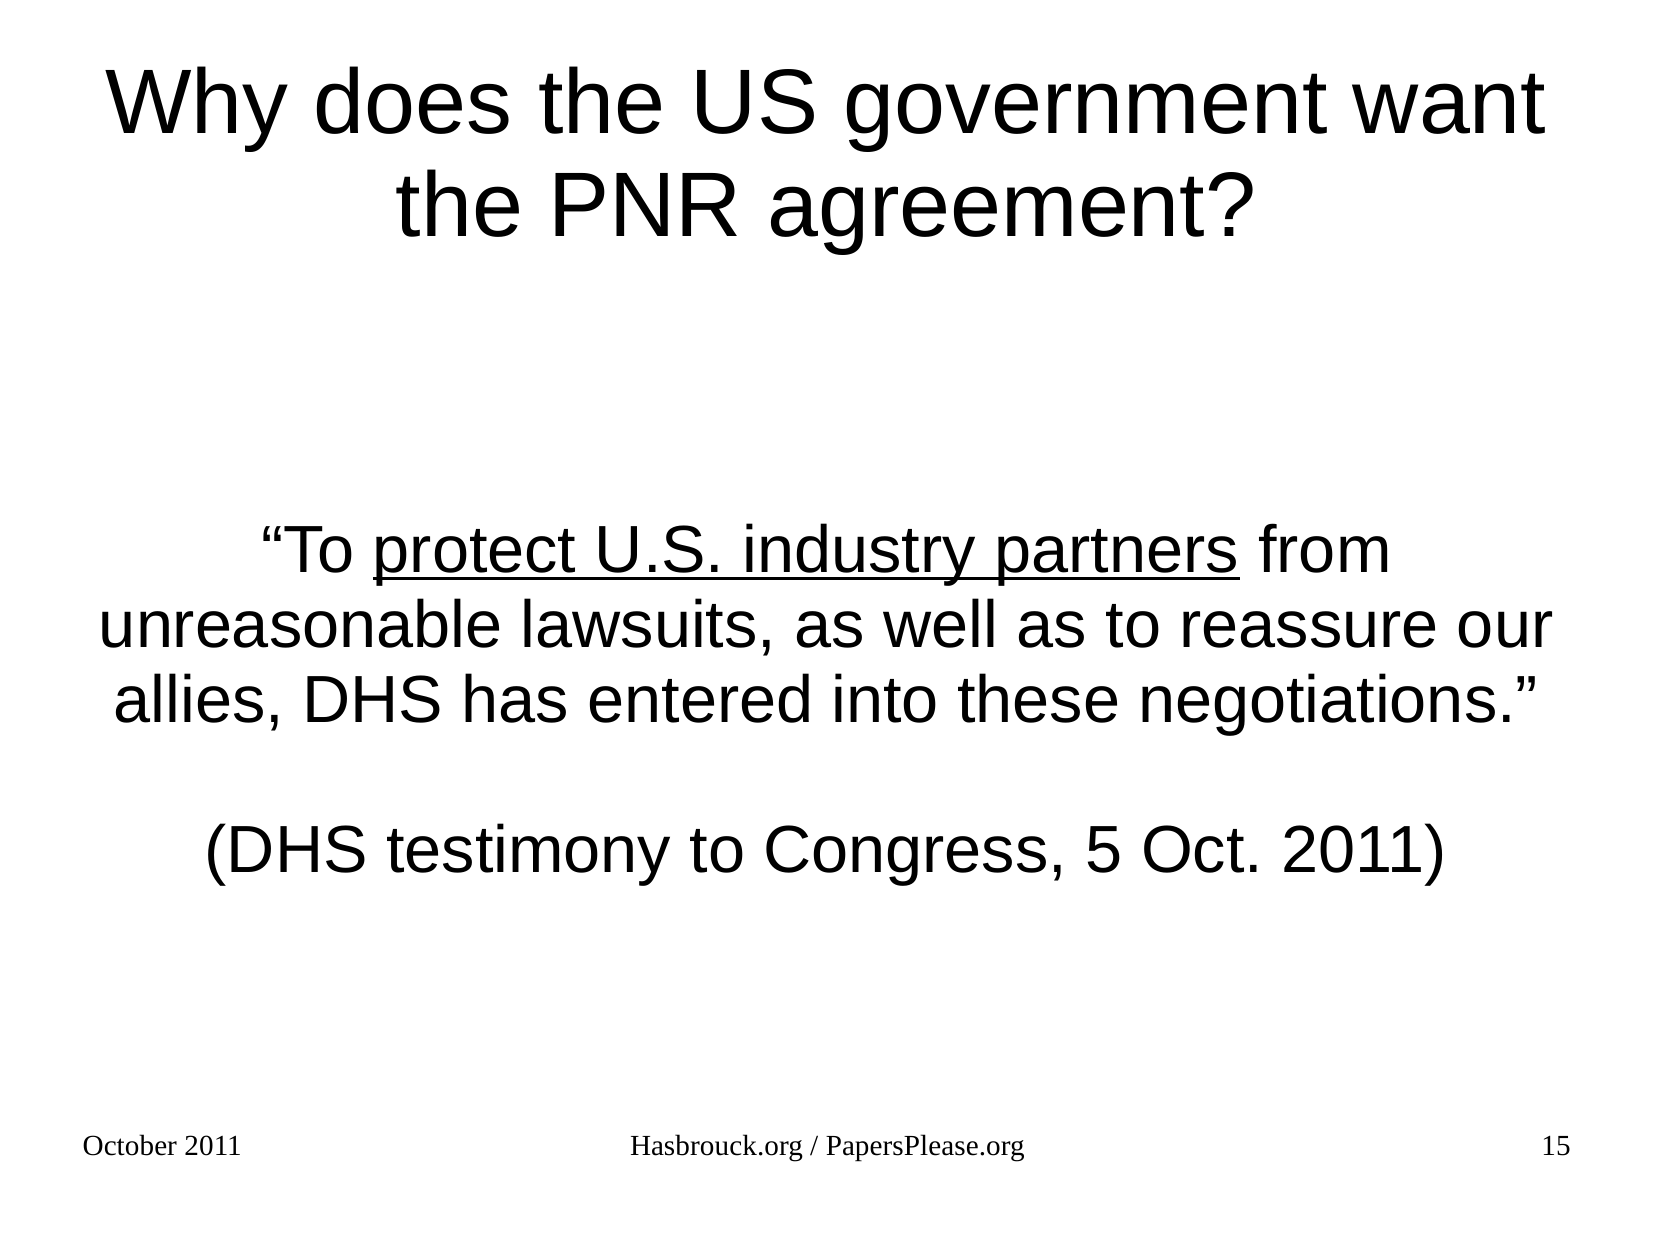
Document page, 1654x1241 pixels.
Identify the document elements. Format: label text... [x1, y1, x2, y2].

title Why does the US government want the PNR agreement? [82, 50, 1571, 256]
subtitle “To protect U.S. industry partners from unreasonable lawsuits, as well as to reassure our allies, DHS has entered into these negotiations.” (DHS testimony to Congress, 5 Oct. 2011) [82, 297, 1571, 1102]
